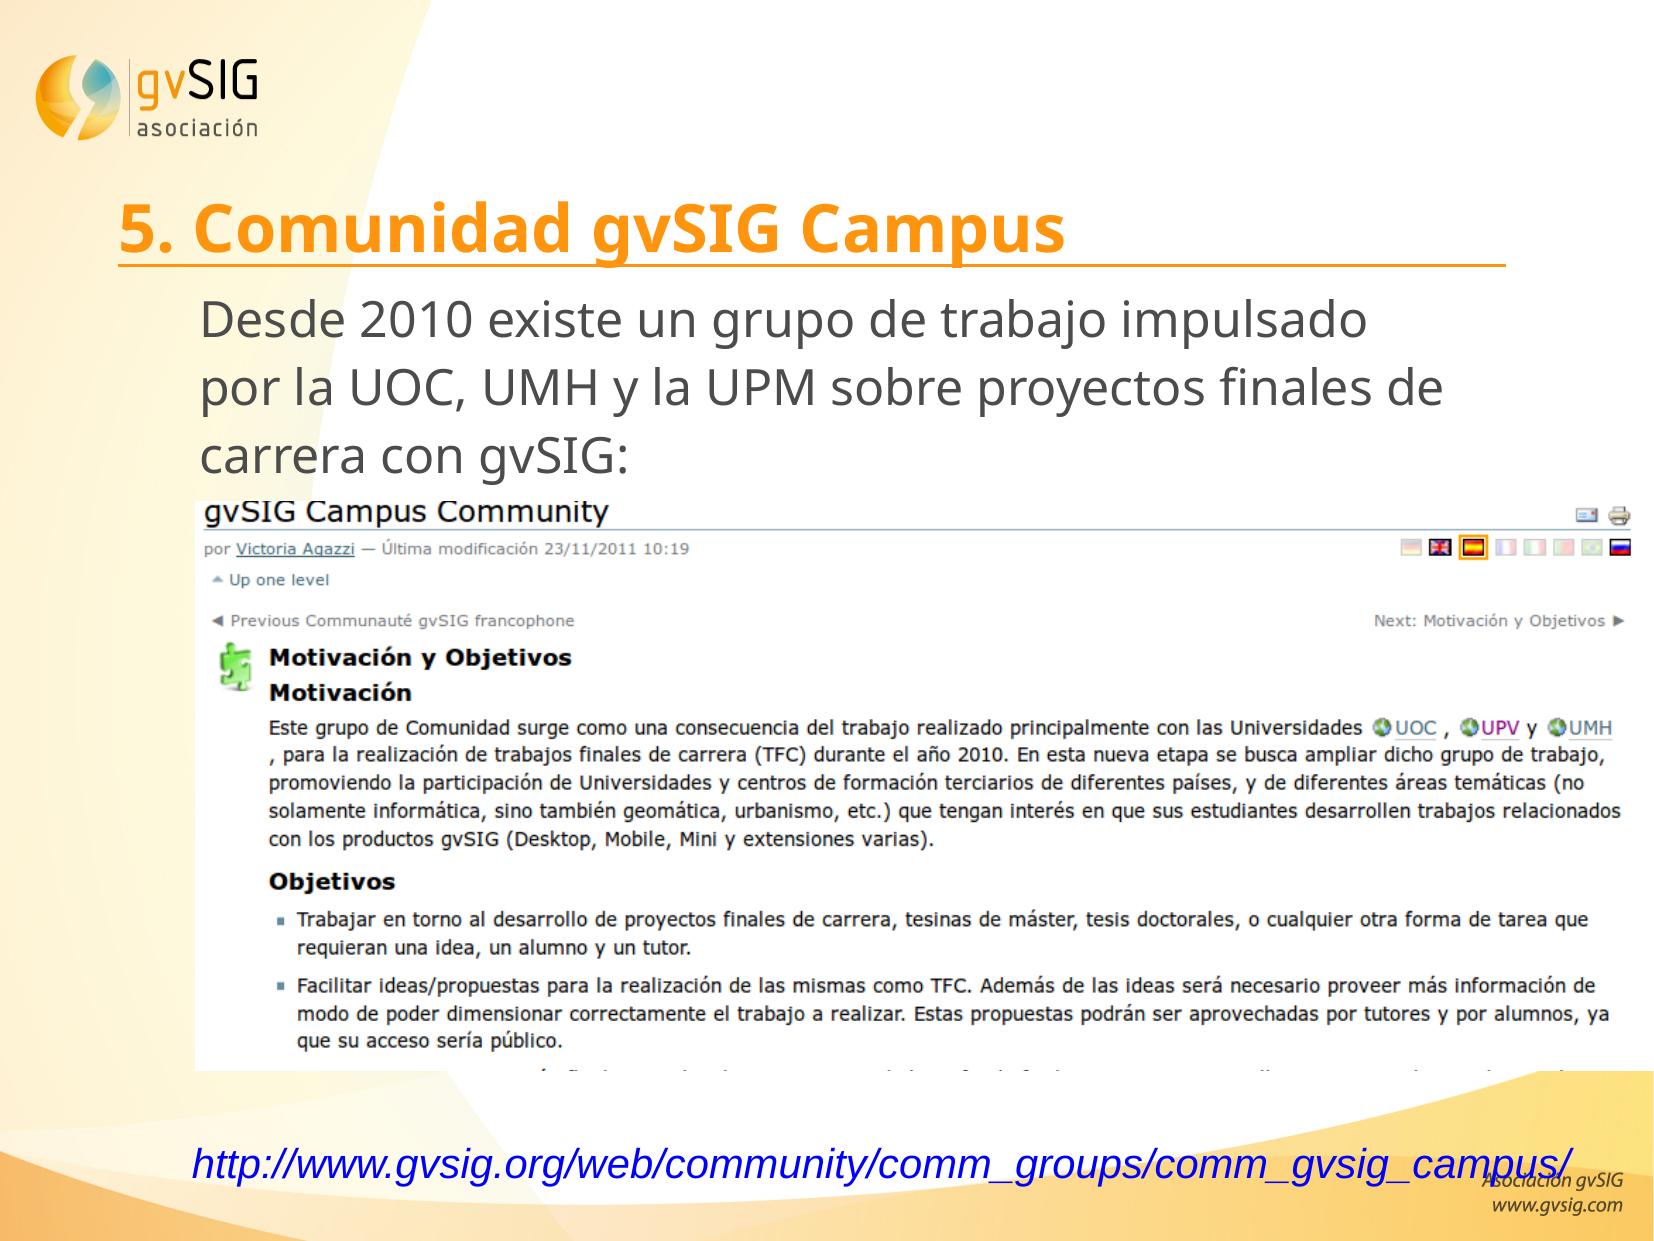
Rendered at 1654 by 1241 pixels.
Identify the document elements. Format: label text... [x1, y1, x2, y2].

text_box http://www.gvsig.org/web/community/comm_groups/comm_gvsig_campus/ [177, 1133, 1599, 1196]
picture [0, 0, 1654, 1241]
title 5. Comunidad gvSIG Campus [118, 177, 1607, 276]
text_box Desde 2010 existe un grupo de trabajo impulsado por la UOC, UMH y la UPM sobre proyectos finales de carrera con gvSIG: [199, 298, 1461, 474]
